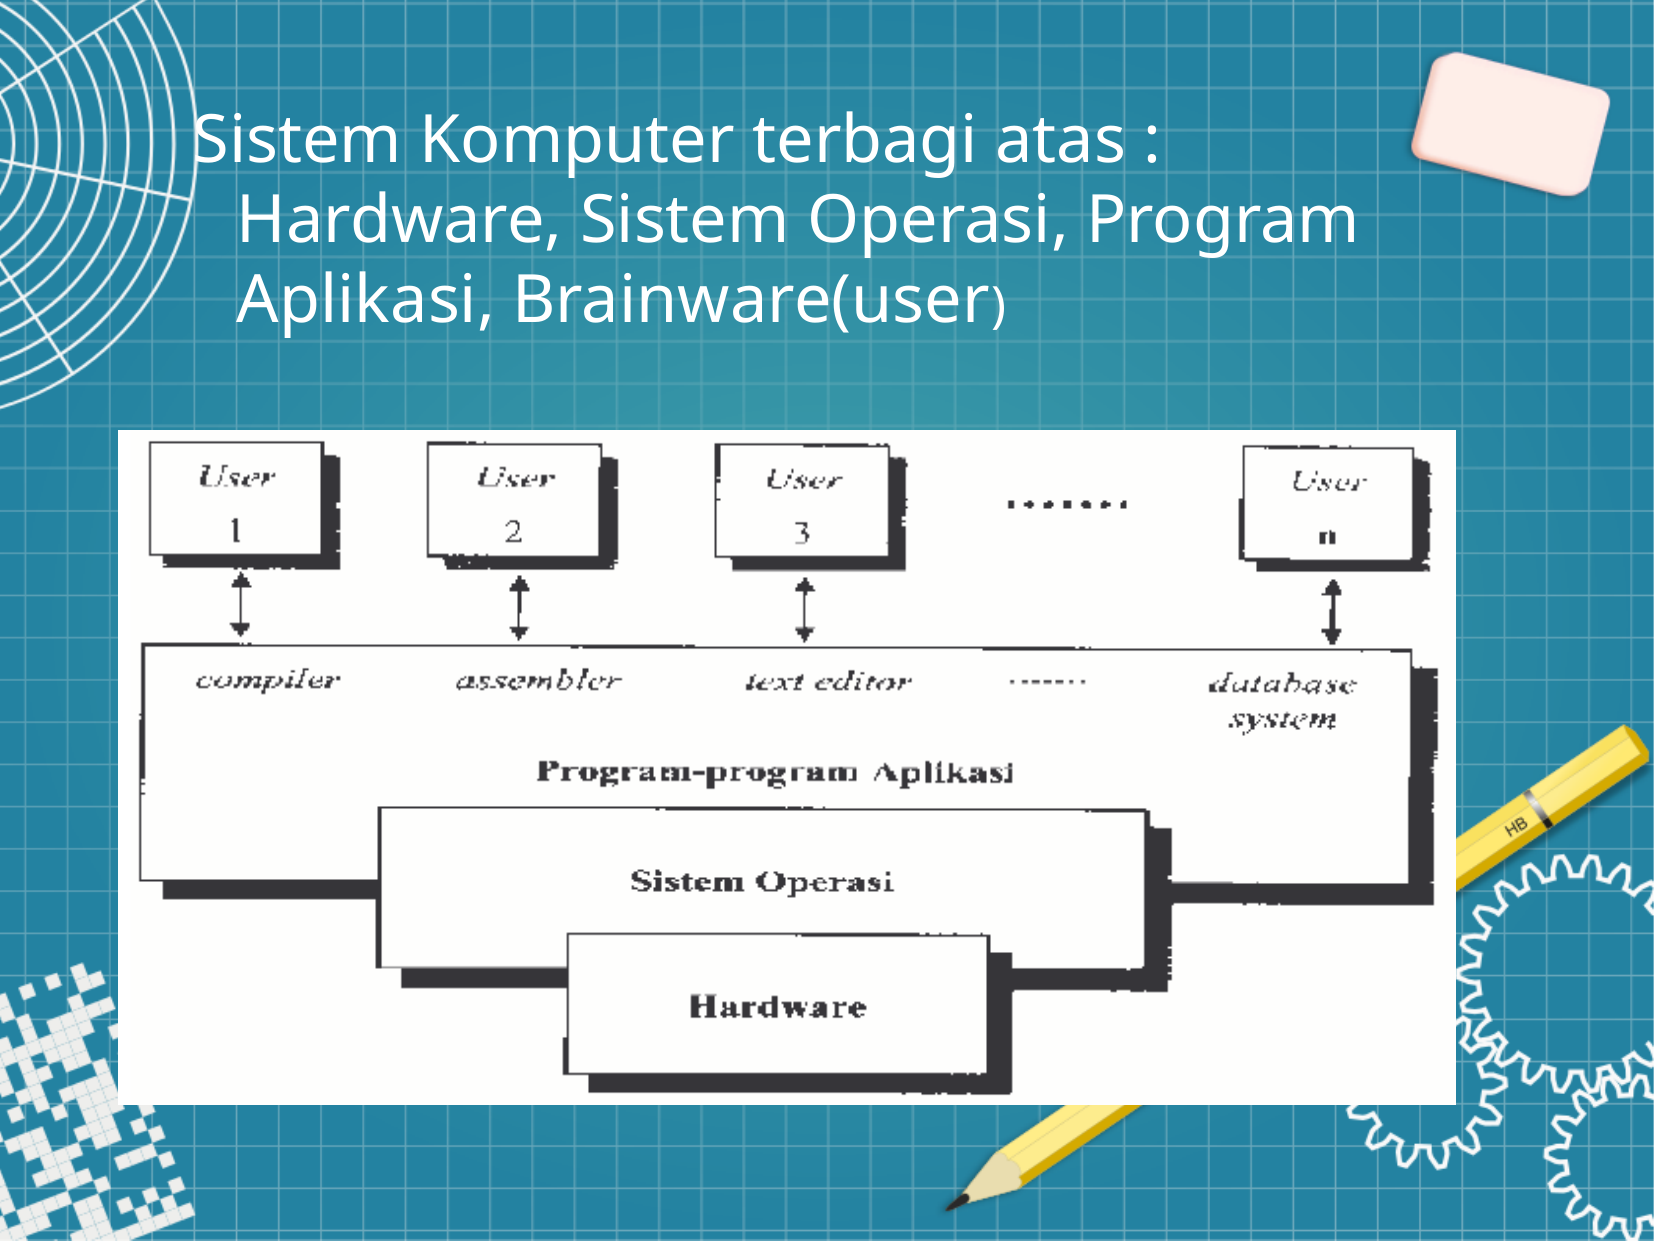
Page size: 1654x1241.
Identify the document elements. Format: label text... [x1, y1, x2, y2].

text_box Sistem Komputer terbagi atas : Hardware, Sistem Operasi, Program Aplikasi, Brainware(user) [177, 88, 1403, 430]
text_box Sistem Komputer terbagi atas : Hardware, Sistem Operasi, Program Aplikasi, Brainware(user) [177, 1105, 1403, 1114]
picture [118, 431, 1456, 1105]
